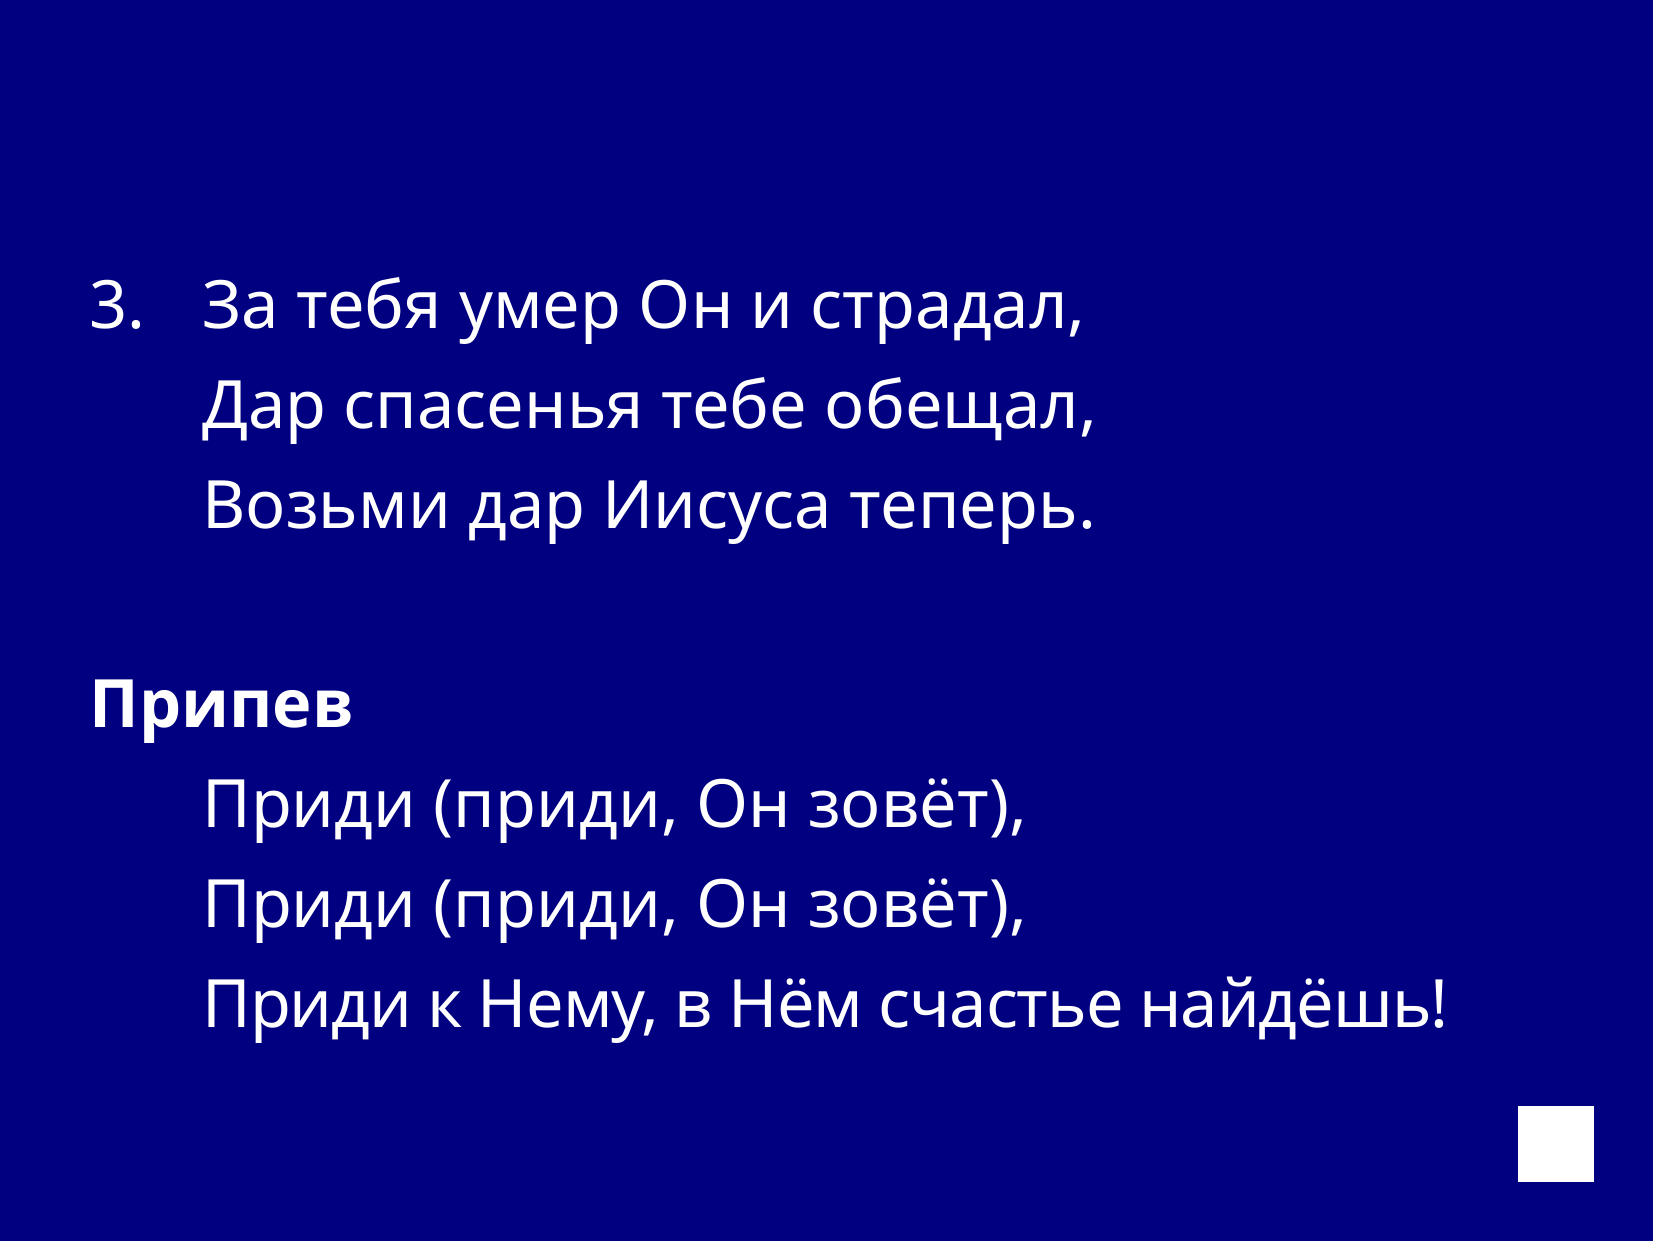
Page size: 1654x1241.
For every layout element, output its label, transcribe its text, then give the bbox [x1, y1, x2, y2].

text_box 3. За тебя умер Он и страдал, Дар спасенья тебе обещал, Возьми дар Иисуса теперь. Припев Приди (приди, Он зовёт), Приди (приди, Он зовёт), Приди к Нему, в Нём счастье найдёшь! [75, 150, 1653, 1163]
text_box [1518, 1163, 1594, 1182]
